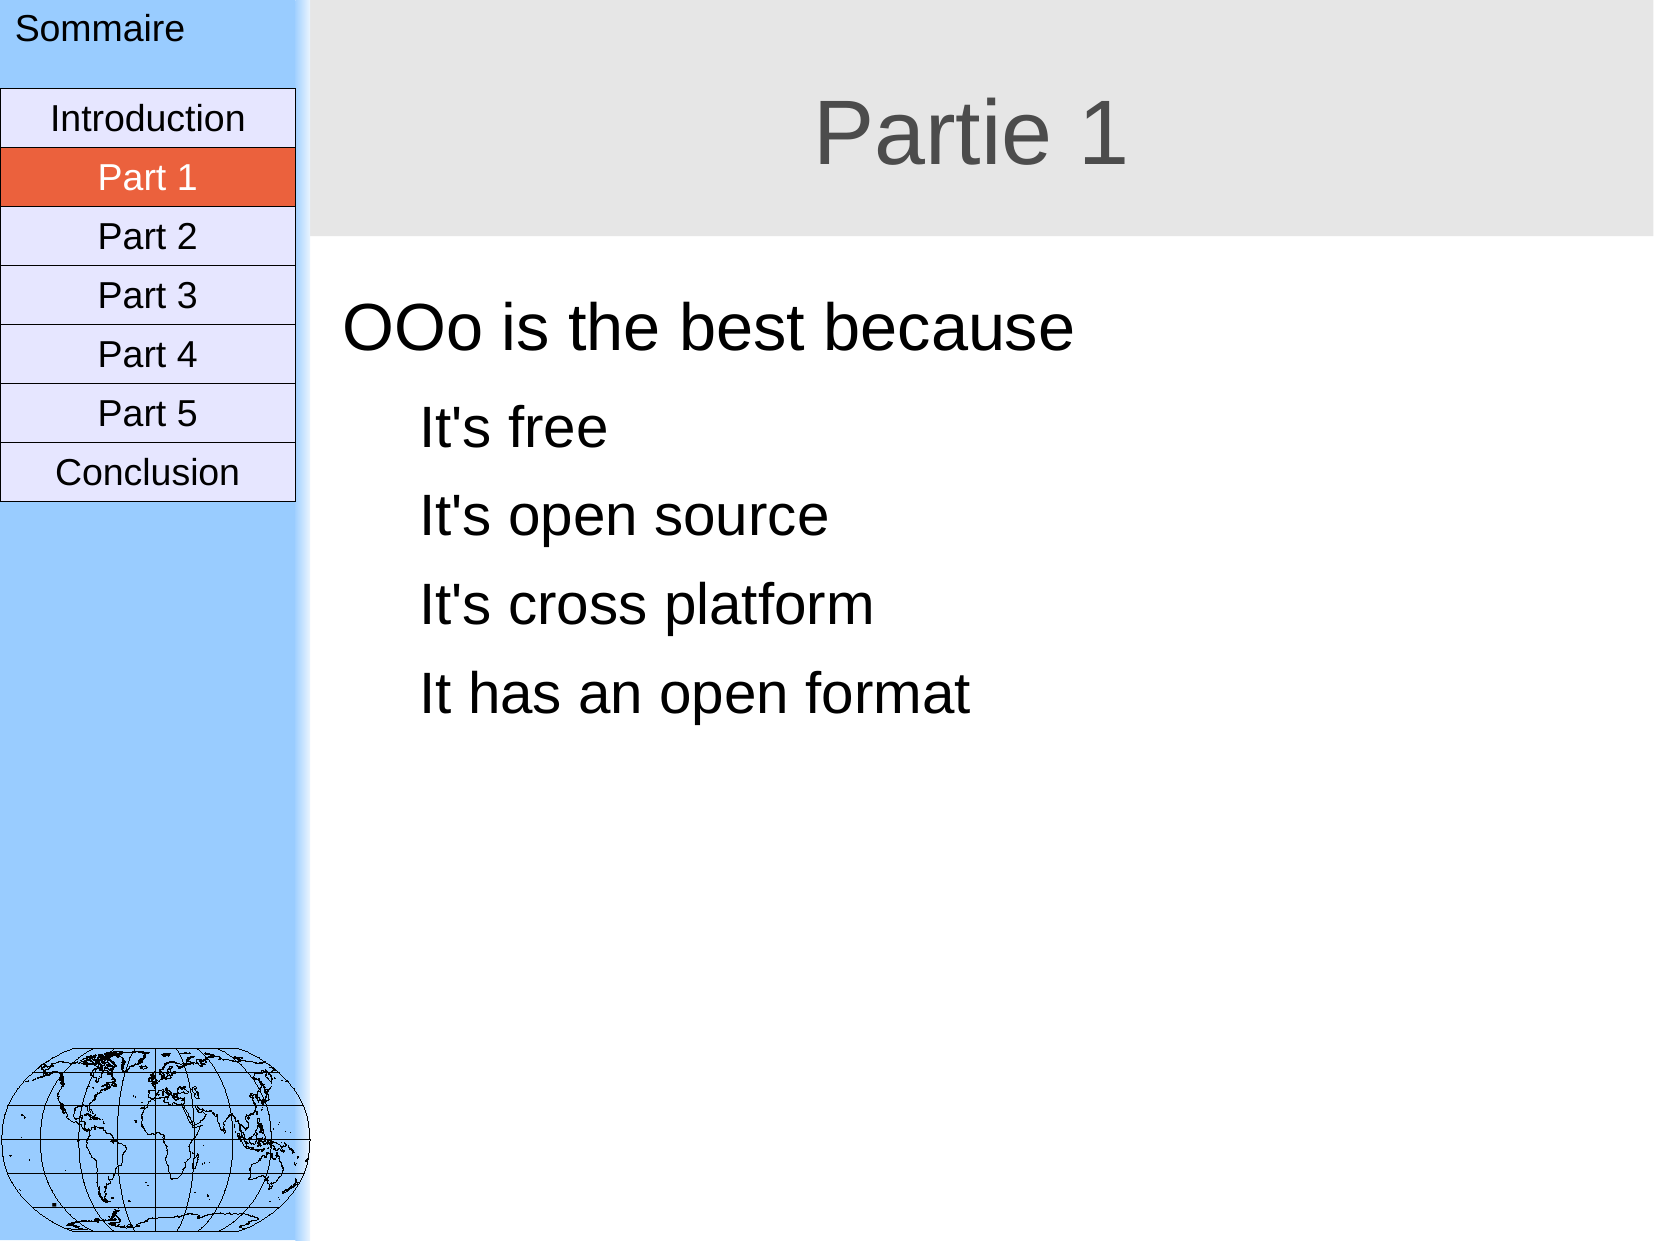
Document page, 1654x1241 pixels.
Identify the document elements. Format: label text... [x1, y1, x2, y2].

text_box Part 3 [0, 265, 296, 324]
title Partie 1 [348, 29, 1595, 237]
text_box Part 4 [0, 324, 296, 383]
text_box Part 1 [0, 147, 296, 206]
text_box Sommaire [0, 0, 311, 57]
text_box Part 5 [0, 383, 296, 442]
text_box Introduction [0, 88, 296, 147]
text_box Part 2 [0, 206, 296, 265]
text_box Conclusion [0, 442, 296, 502]
list OOo is the best because It's free It's open source It's cross platform It has an open format [324, 290, 1571, 1109]
